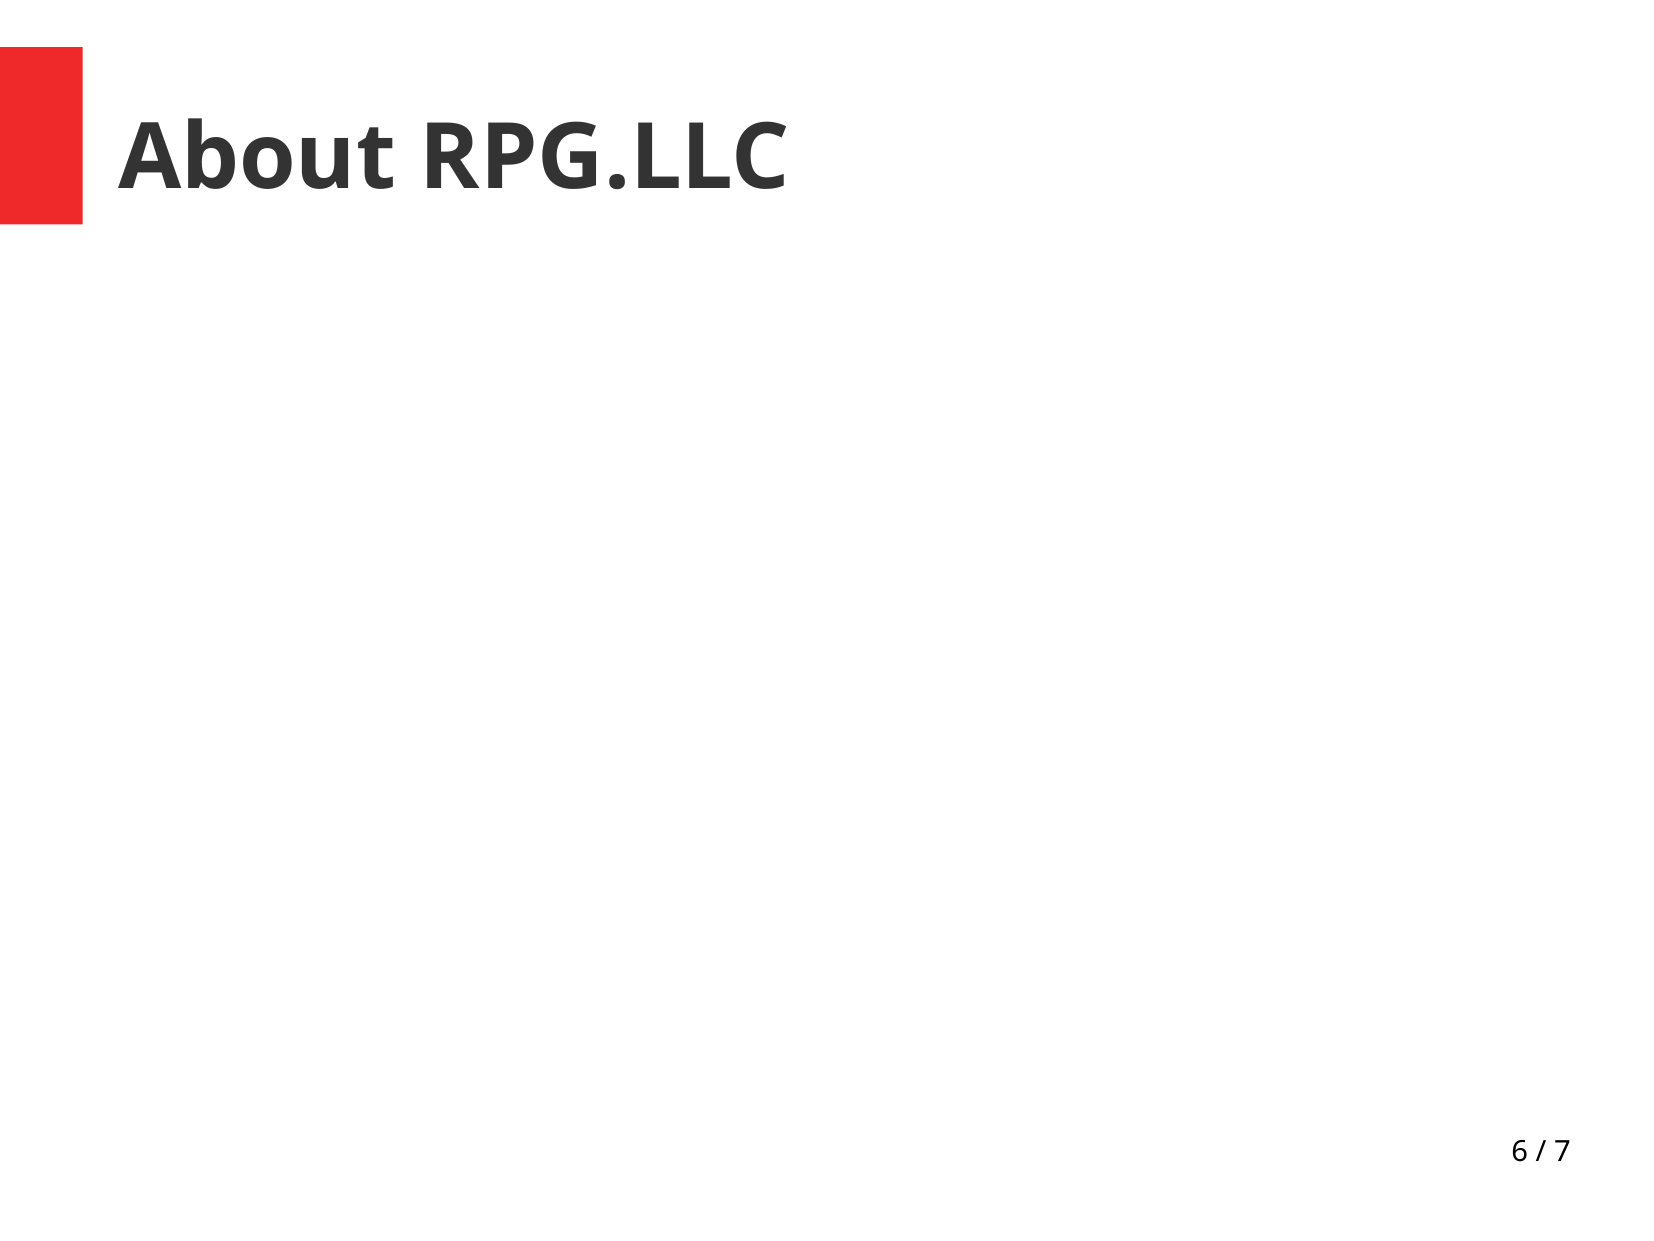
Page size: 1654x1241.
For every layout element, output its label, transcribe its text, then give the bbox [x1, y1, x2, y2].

title About RPG.LLC [118, 49, 1571, 257]
